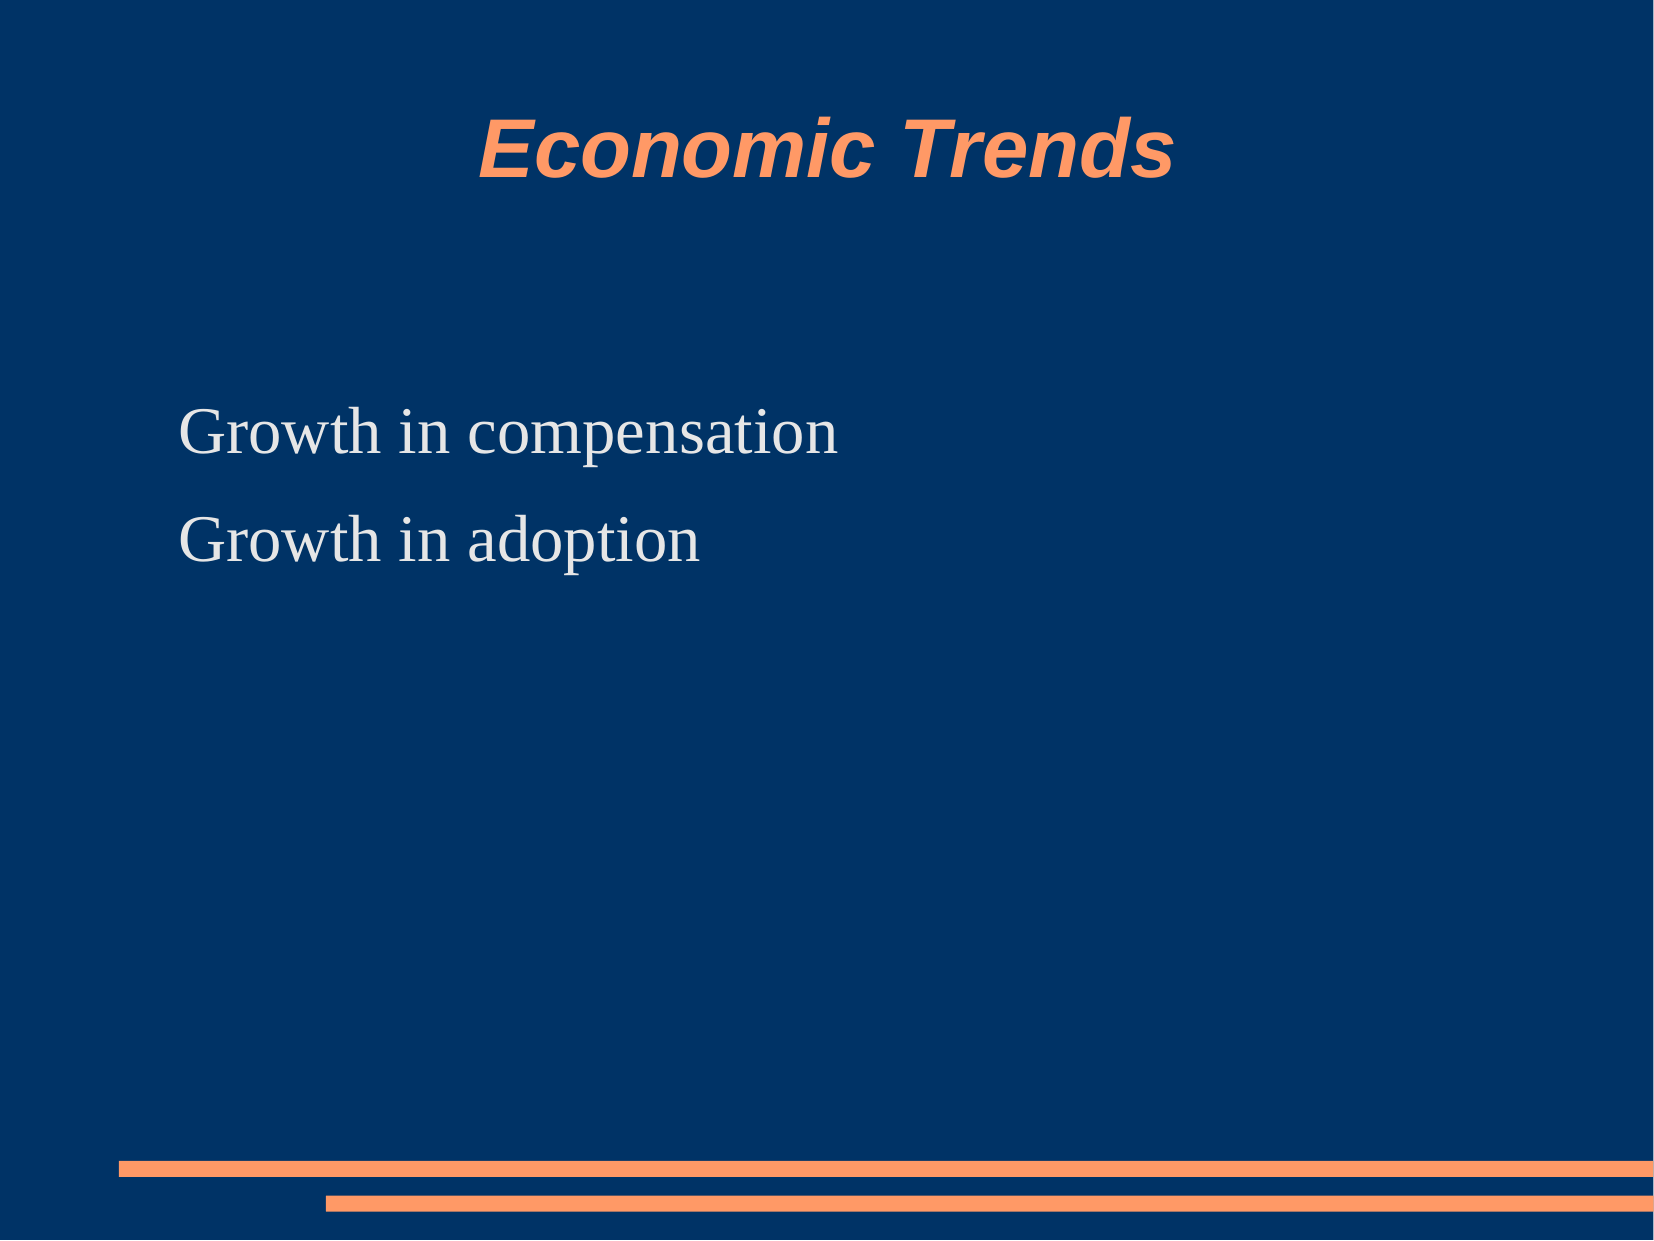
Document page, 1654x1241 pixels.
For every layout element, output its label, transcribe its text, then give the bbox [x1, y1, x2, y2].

list Growth in compensation Growth in adoption [160, 395, 1552, 840]
title Economic Trends [121, 46, 1534, 254]
